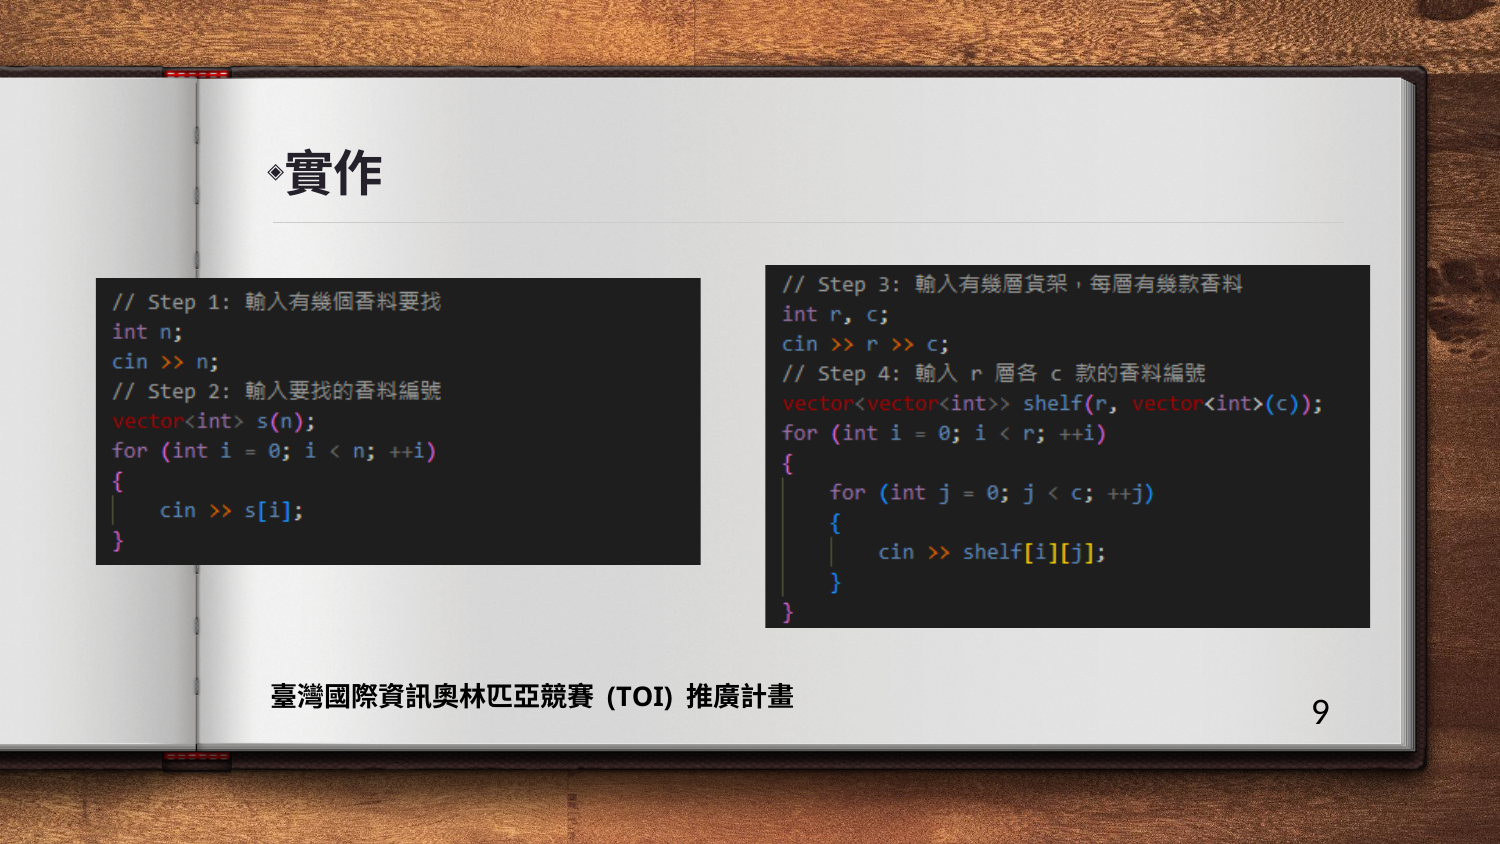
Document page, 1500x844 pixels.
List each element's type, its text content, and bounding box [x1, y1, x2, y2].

picture [765, 265, 1371, 628]
list 實作 [252, 126, 1194, 216]
text_box 9 [1295, 672, 1386, 737]
picture [95, 278, 701, 565]
